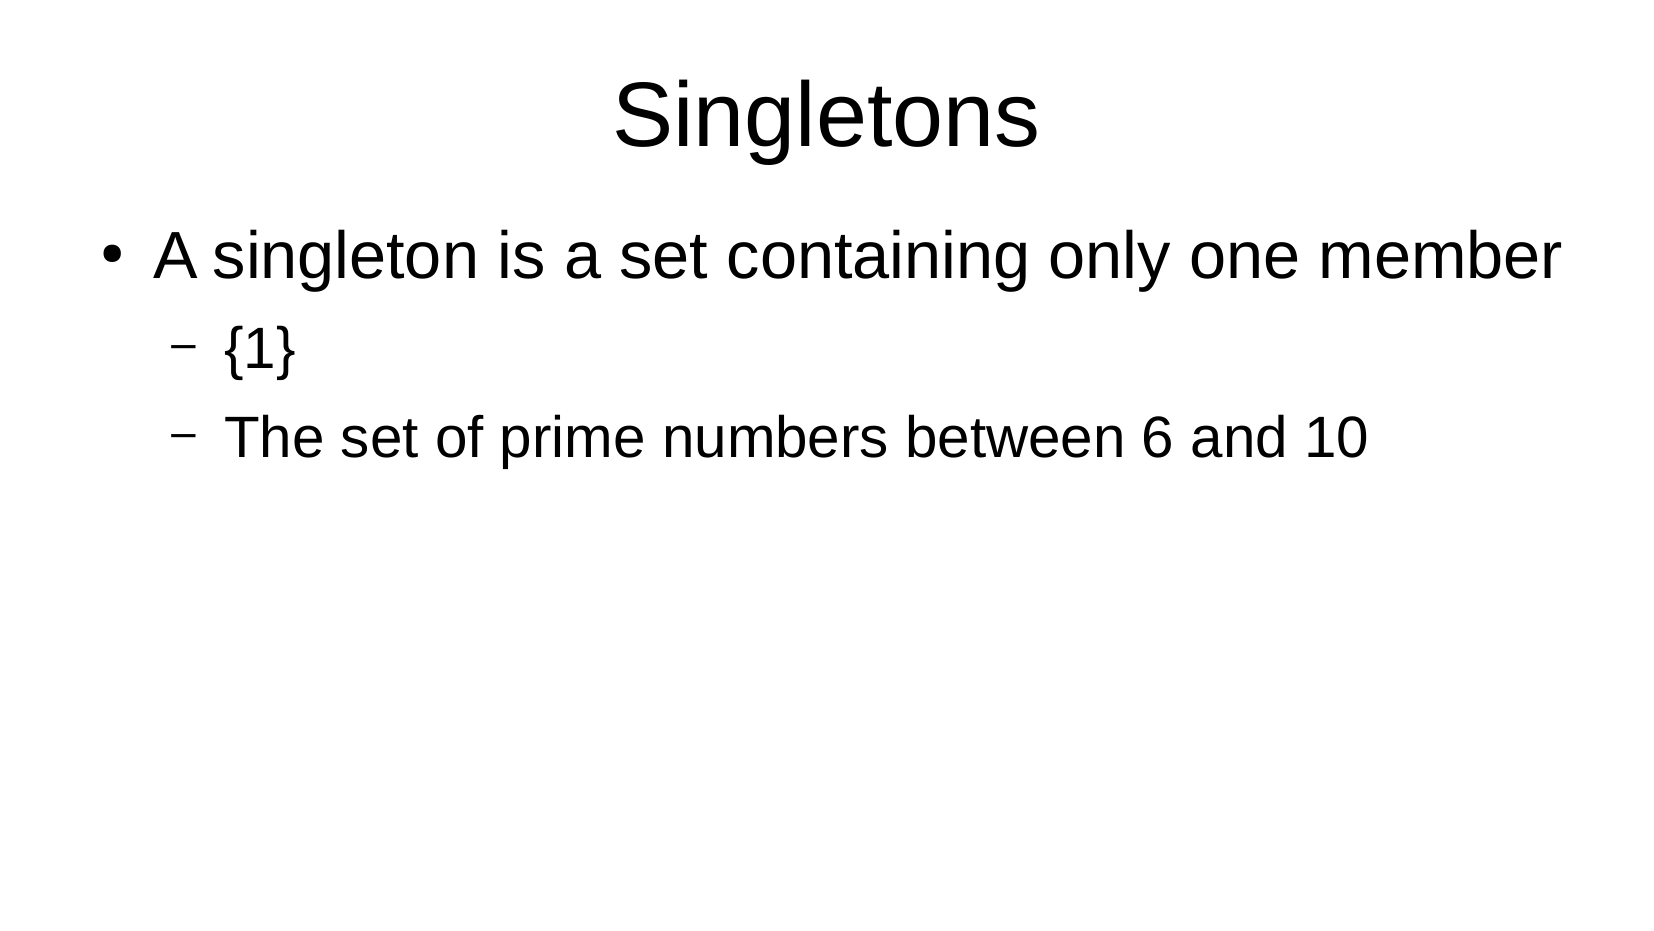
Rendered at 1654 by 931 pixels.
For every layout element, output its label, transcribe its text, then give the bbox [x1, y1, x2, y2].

list A singleton is a set containing only one member {1} The set of prime numbers between 6 and 10 [82, 217, 1571, 758]
title Singletons [82, 37, 1571, 193]
